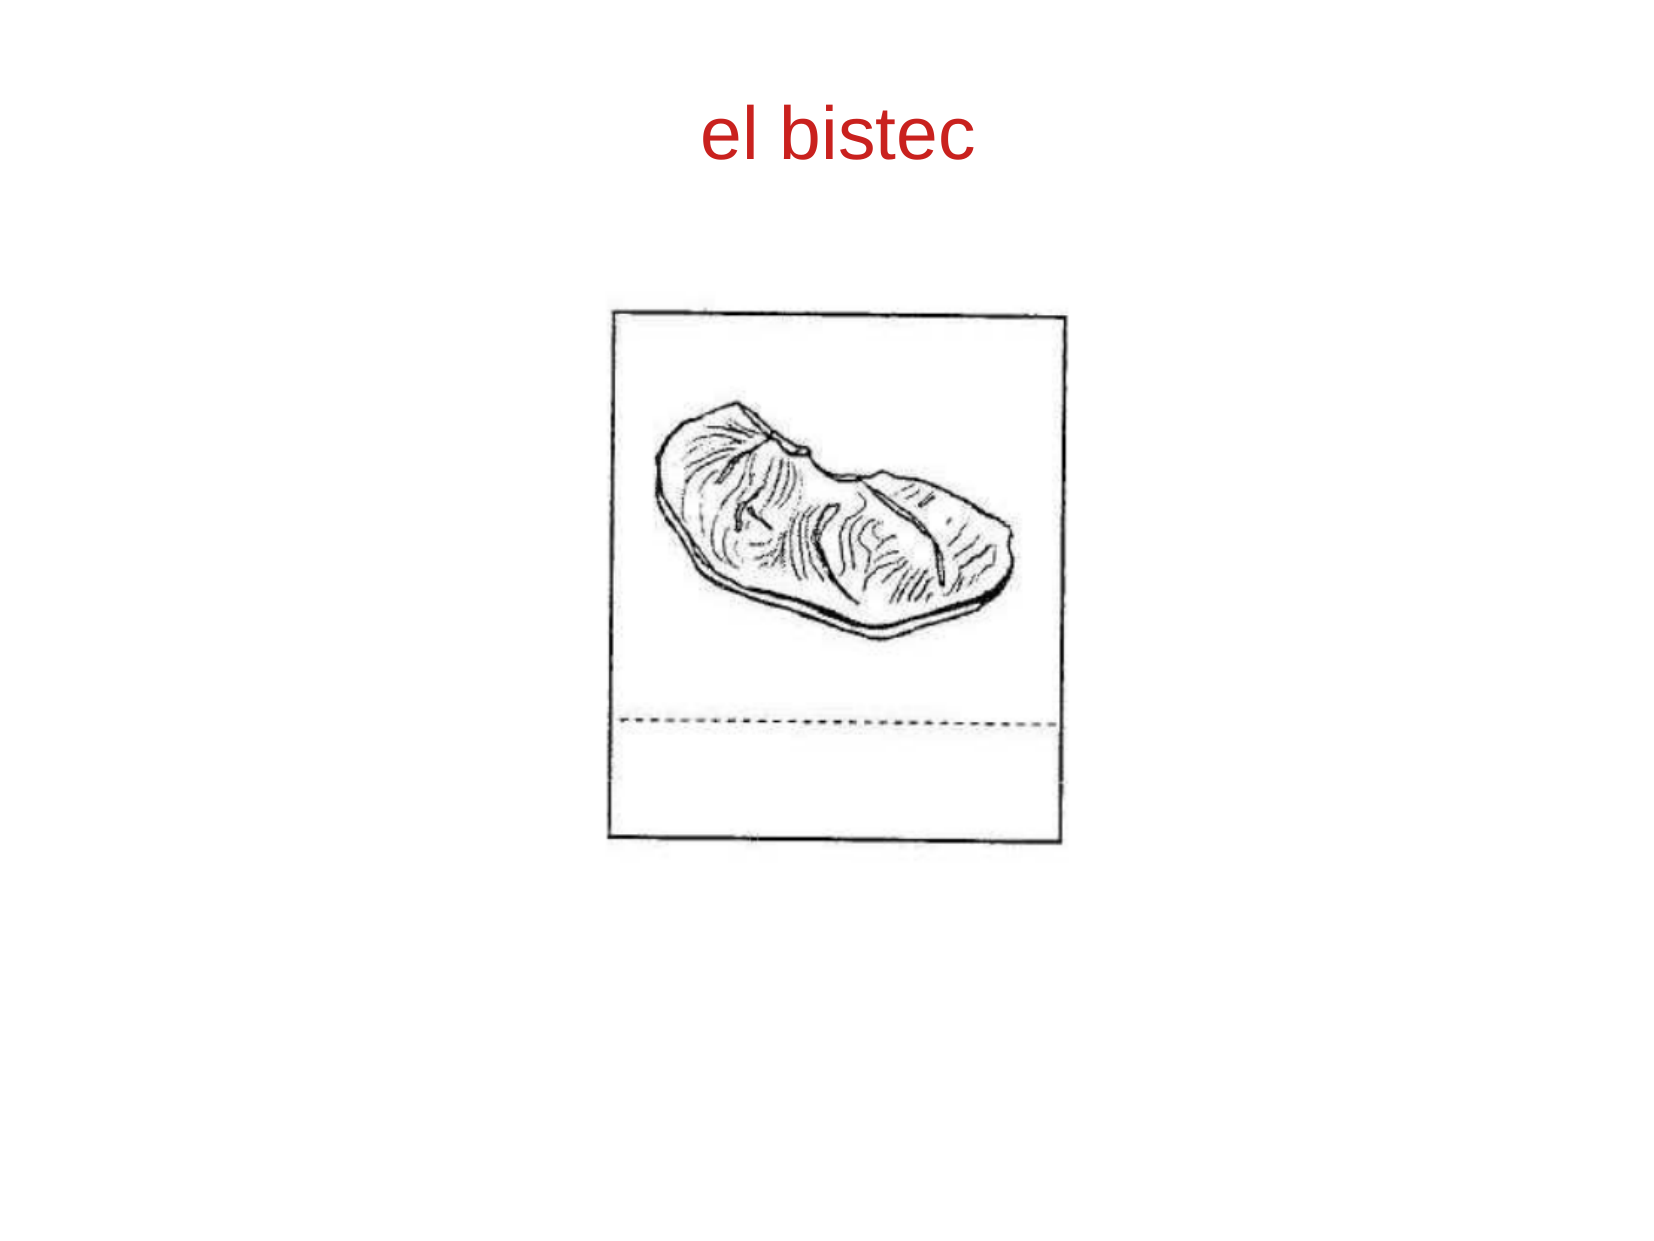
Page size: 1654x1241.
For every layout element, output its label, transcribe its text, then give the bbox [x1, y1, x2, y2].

picture [581, 291, 1094, 873]
text_box el bistec [389, 58, 1288, 201]
